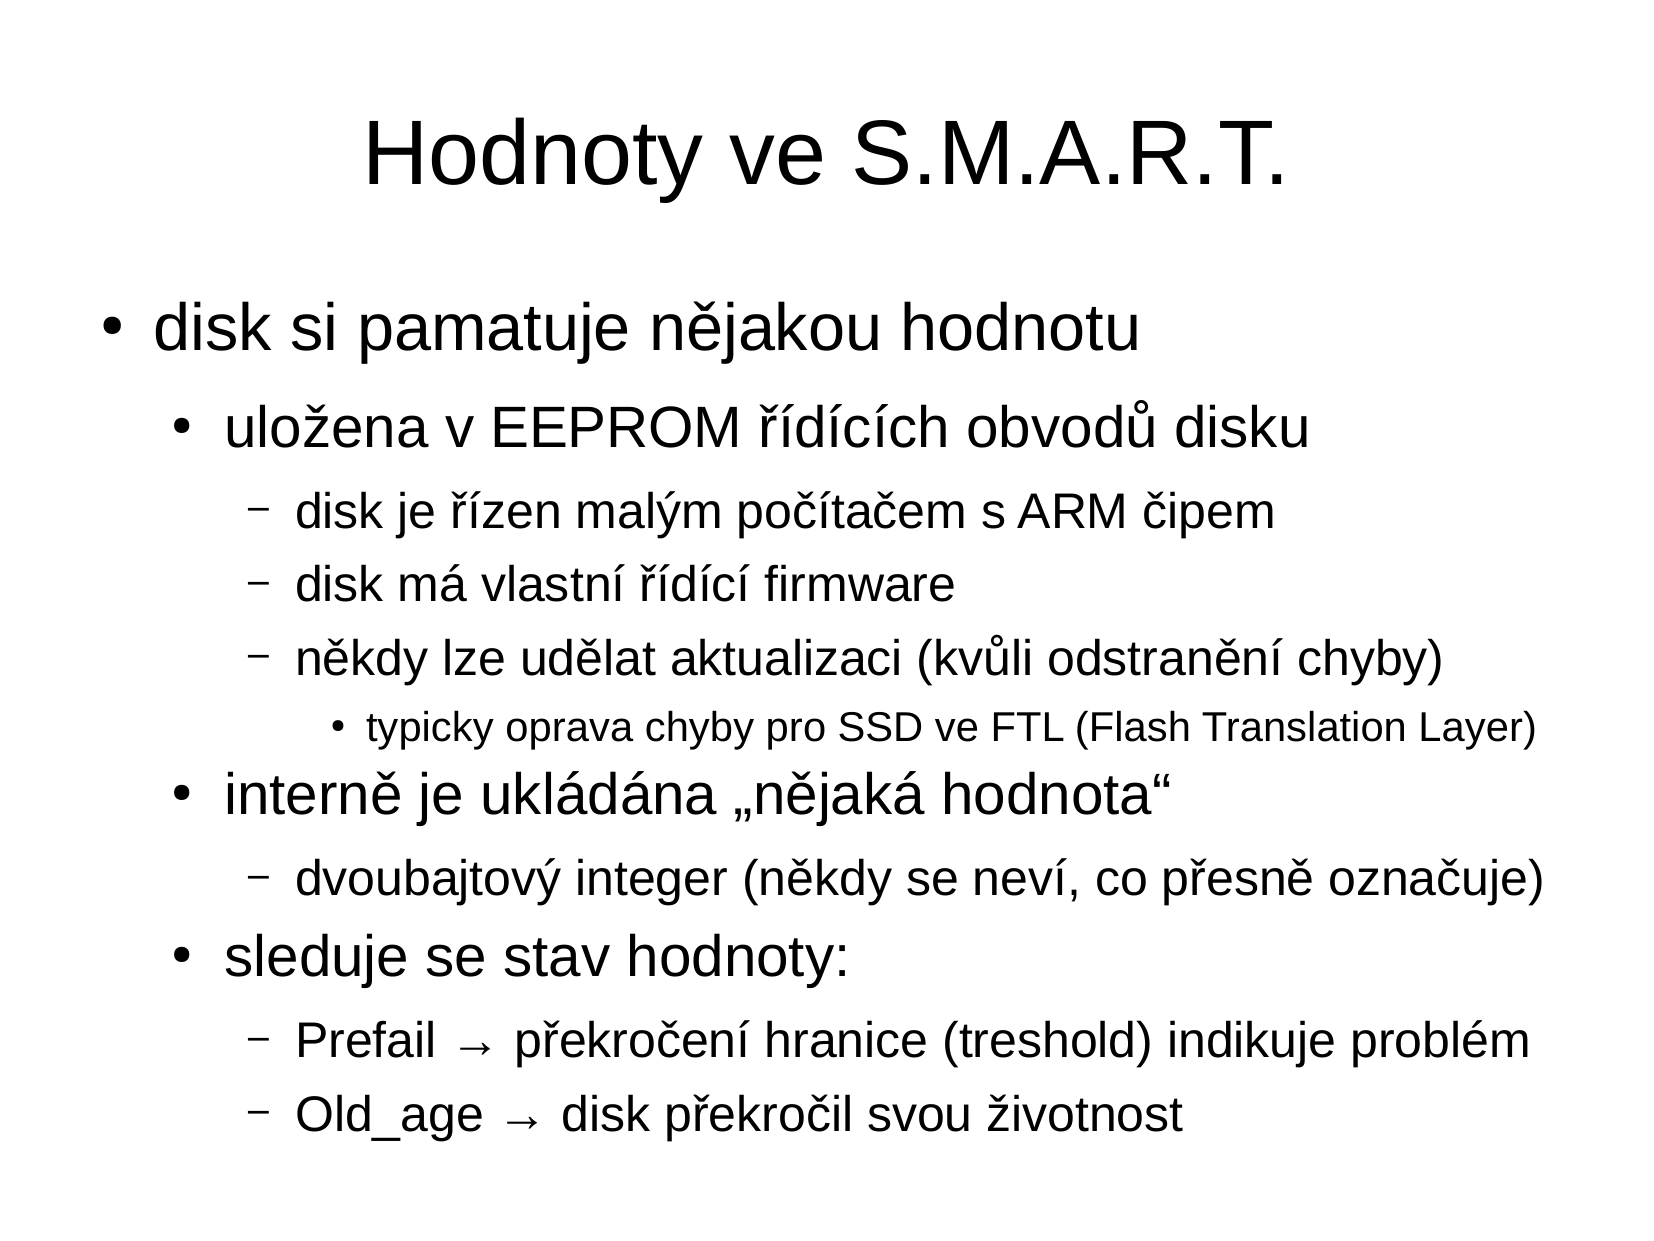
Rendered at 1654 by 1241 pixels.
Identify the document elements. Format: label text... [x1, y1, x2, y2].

title Hodnoty ve S.M.A.R.T. [82, 49, 1571, 257]
list disk si pamatuje nějakou hodnotu uložena v EEPROM řídících obvodů disku disk je řízen malým počítačem s ARM čipem disk má vlastní řídící firmware někdy lze udělat aktualizaci (kvůli odstranění chyby) typicky oprava chyby pro SSD ve FTL (Flash Translation Layer) interně je ukládána „nějaká hodnota“ dvoubajtový integer (někdy se neví, co přesně označuje) sleduje se stav hodnoty: Prefail → překročení hranice (treshold) indikuje problém Old_age → disk překročil svou životnost [82, 290, 1571, 1142]
